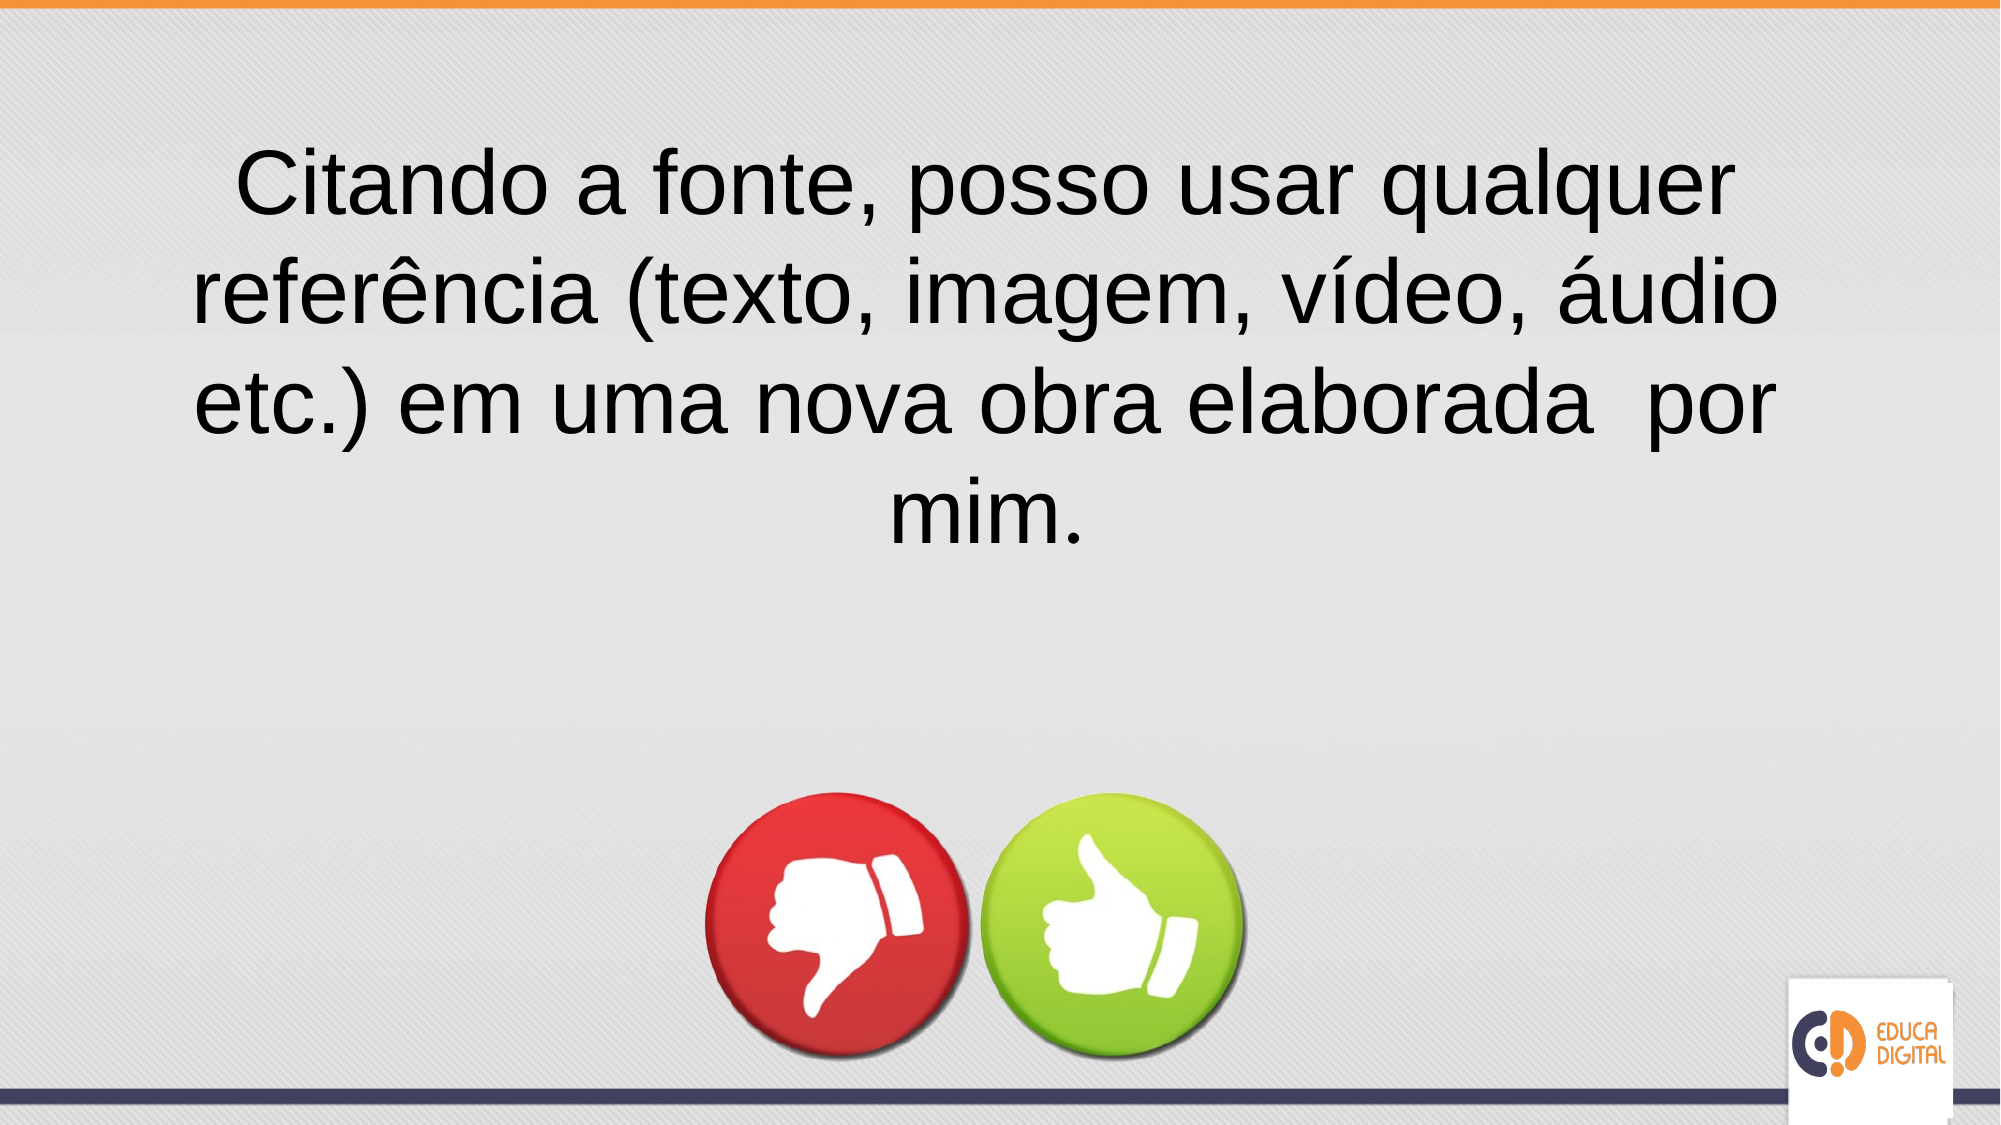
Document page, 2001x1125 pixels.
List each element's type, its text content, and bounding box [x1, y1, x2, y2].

picture [0, 0, 2001, 1125]
text_box [1792, 1115, 1954, 1119]
text_box Citando a fonte, posso usar qualquer referência (texto, imagem, vídeo, áudio etc.) em uma nova obra elaborada por mim. [74, 15, 1899, 669]
